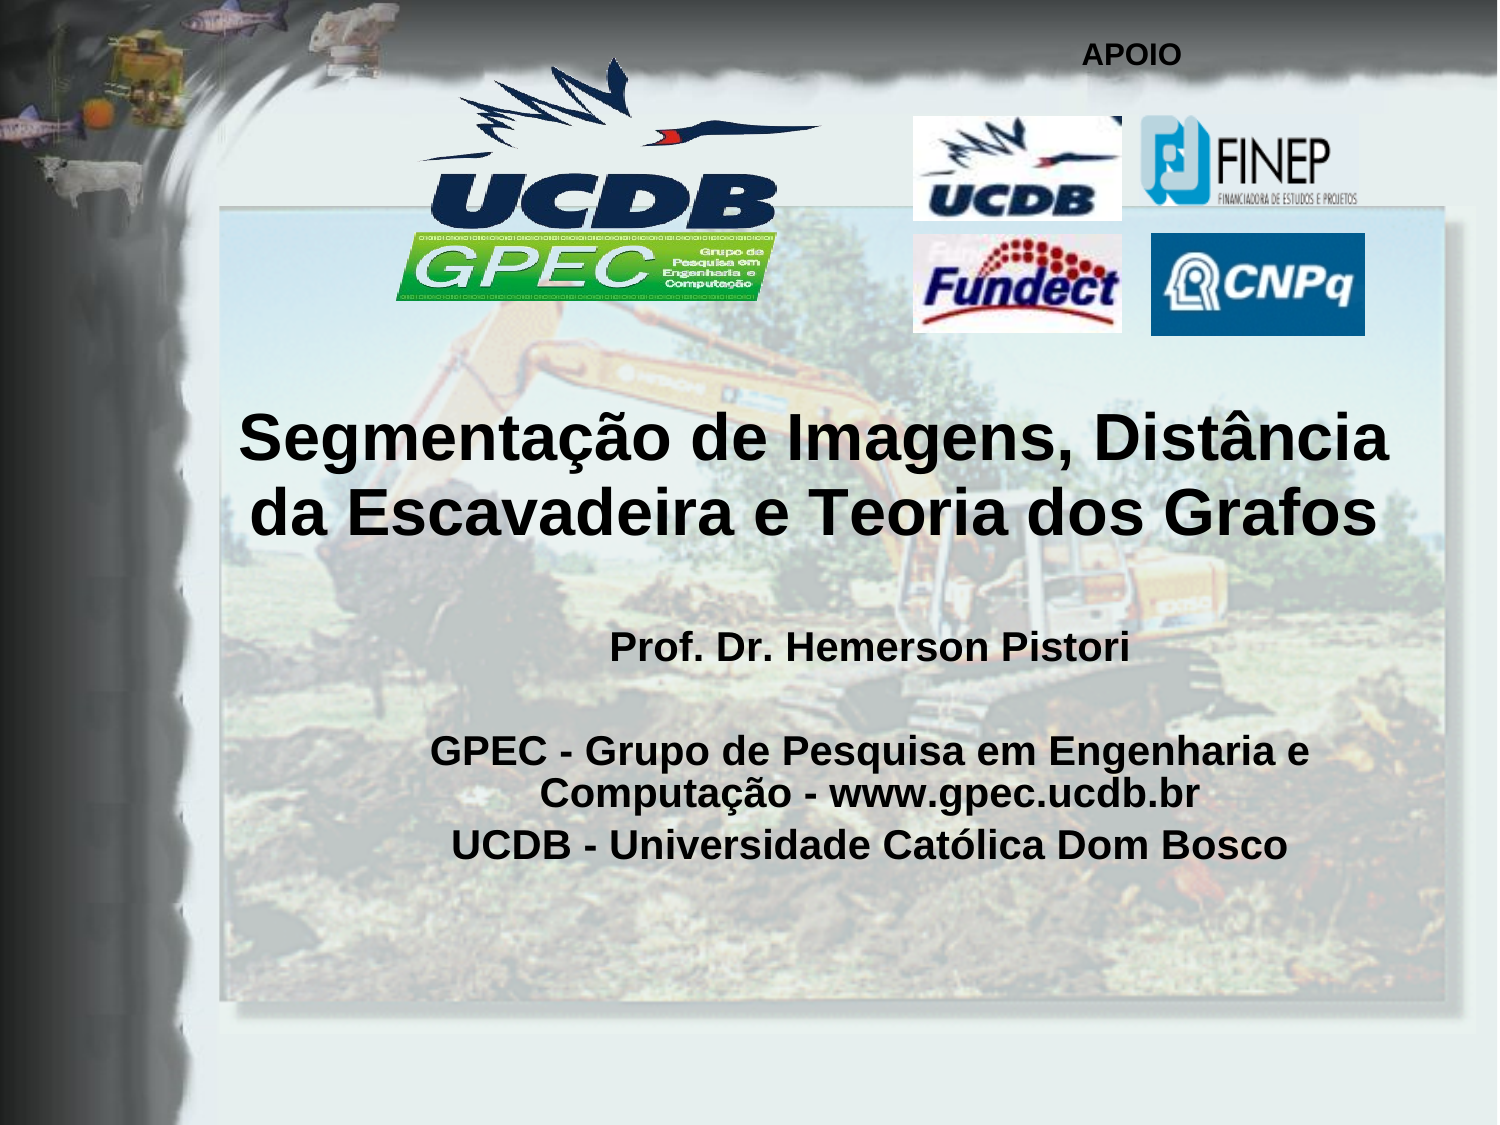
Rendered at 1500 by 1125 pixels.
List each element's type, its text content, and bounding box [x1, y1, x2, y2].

picture [0, 0, 1498, 1125]
text_box APOIO [1066, 29, 1206, 92]
text_box [219, 207, 1476, 1033]
chart [378, 59, 827, 301]
title Segmentação de Imagens, Distância da Escavadeira e Teoria dos Grafos [177, 354, 1453, 596]
subtitle Prof. Dr. Hemerson Pistori GPEC - Grupo de Pesquisa em Engenharia e Computação - www.gpec.ucdb.br UCDB - Universidade Católica Dom Bosco [259, 620, 1406, 958]
